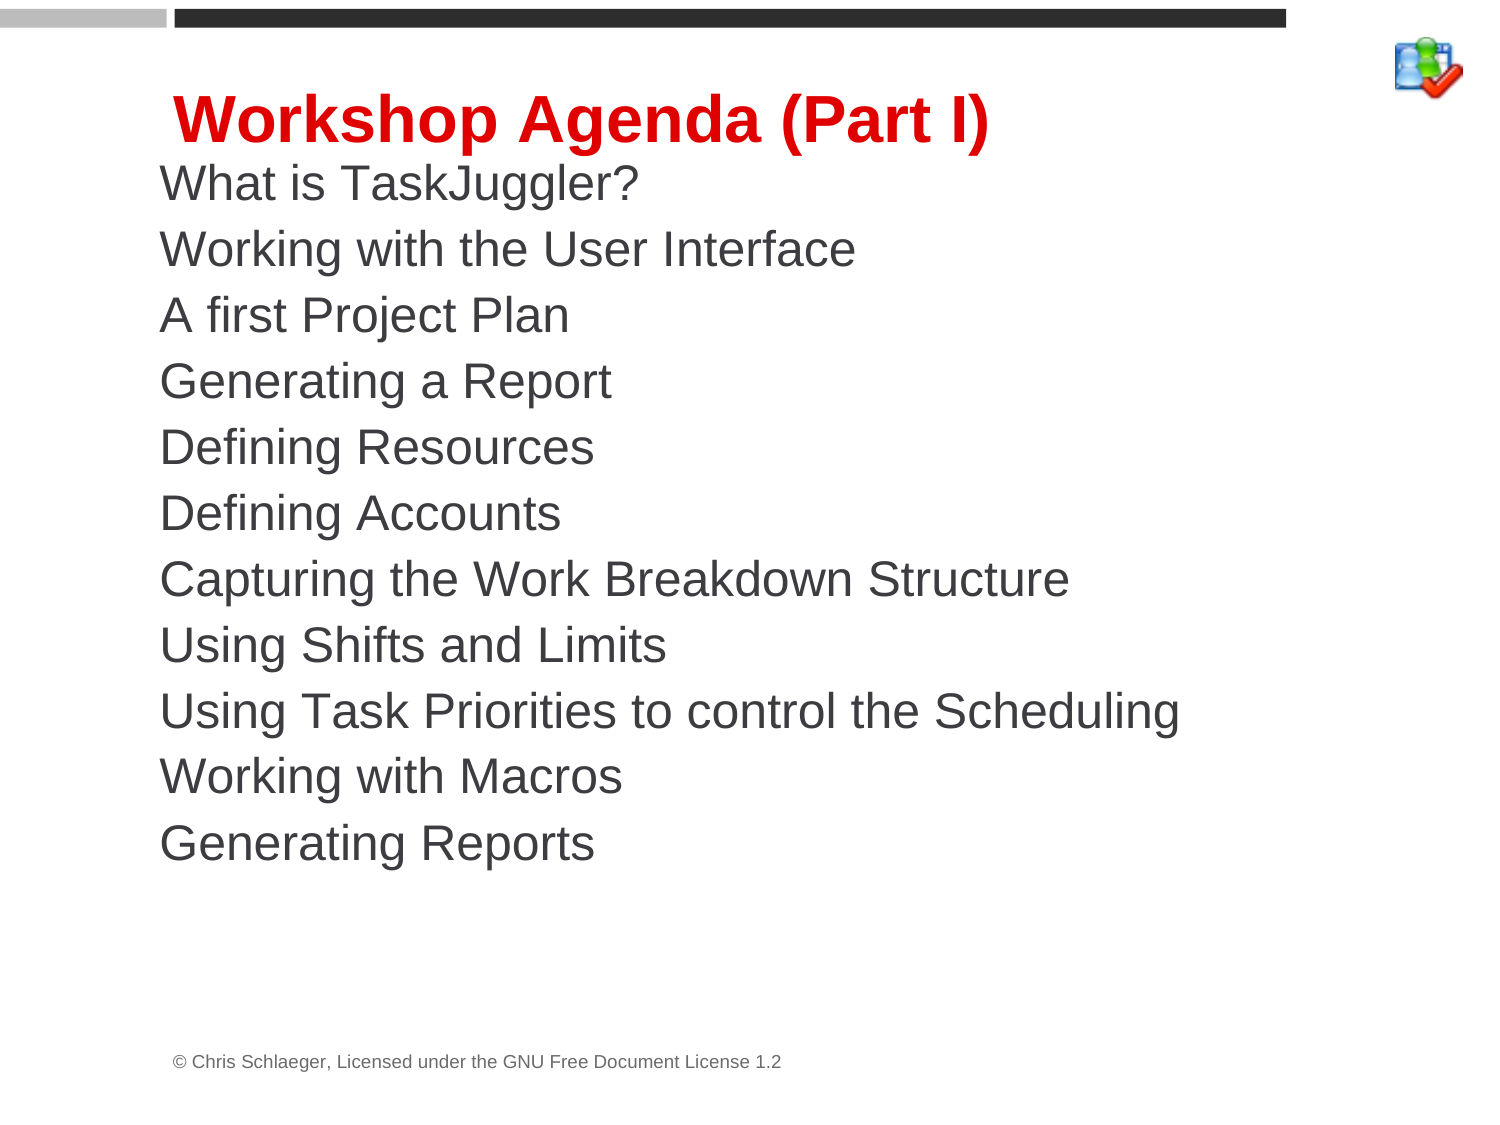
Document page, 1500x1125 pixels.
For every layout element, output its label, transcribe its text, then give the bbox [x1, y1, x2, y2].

title Workshop Agenda (Part I) [173, 41, 1395, 157]
picture [1395, 37, 1463, 105]
list What is TaskJuggler? Working with the User Interface A first Project Plan Generating a Report Defining Resources Defining Accounts Capturing the Work Breakdown Structure Using Shifts and Limits Using Task Priorities to control the Scheduling Working with Macros Generating Reports [159, 157, 1395, 1069]
